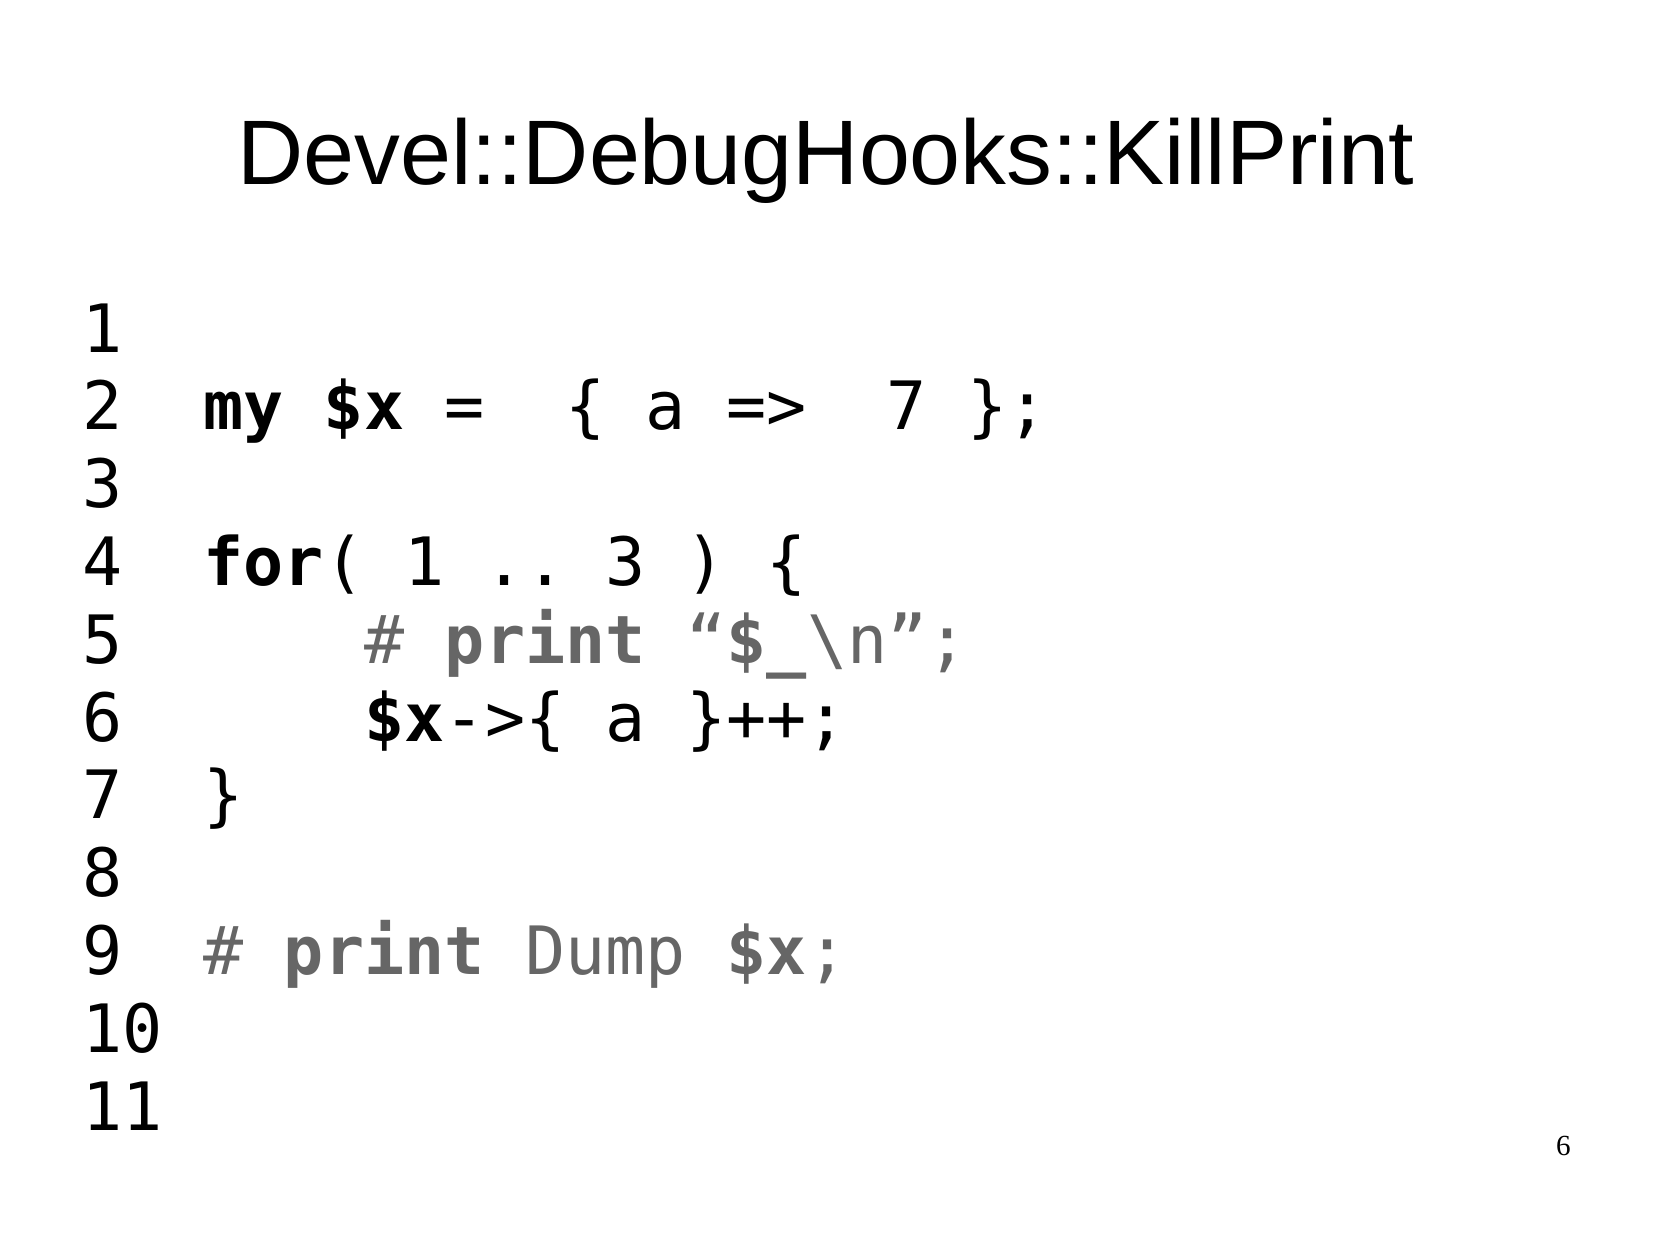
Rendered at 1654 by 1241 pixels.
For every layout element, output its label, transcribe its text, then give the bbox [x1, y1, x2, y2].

title Devel::DebugHooks::KillPrint [82, 49, 1571, 257]
subtitle 1 2 my $x = { a => 7 }; 3 4 for( 1 .. 3 ) { 5 # print “$_\n”; 6 $x->{ a }++; 7 } 8 9 # print Dump $x; 10 11 [82, 290, 1571, 1158]
